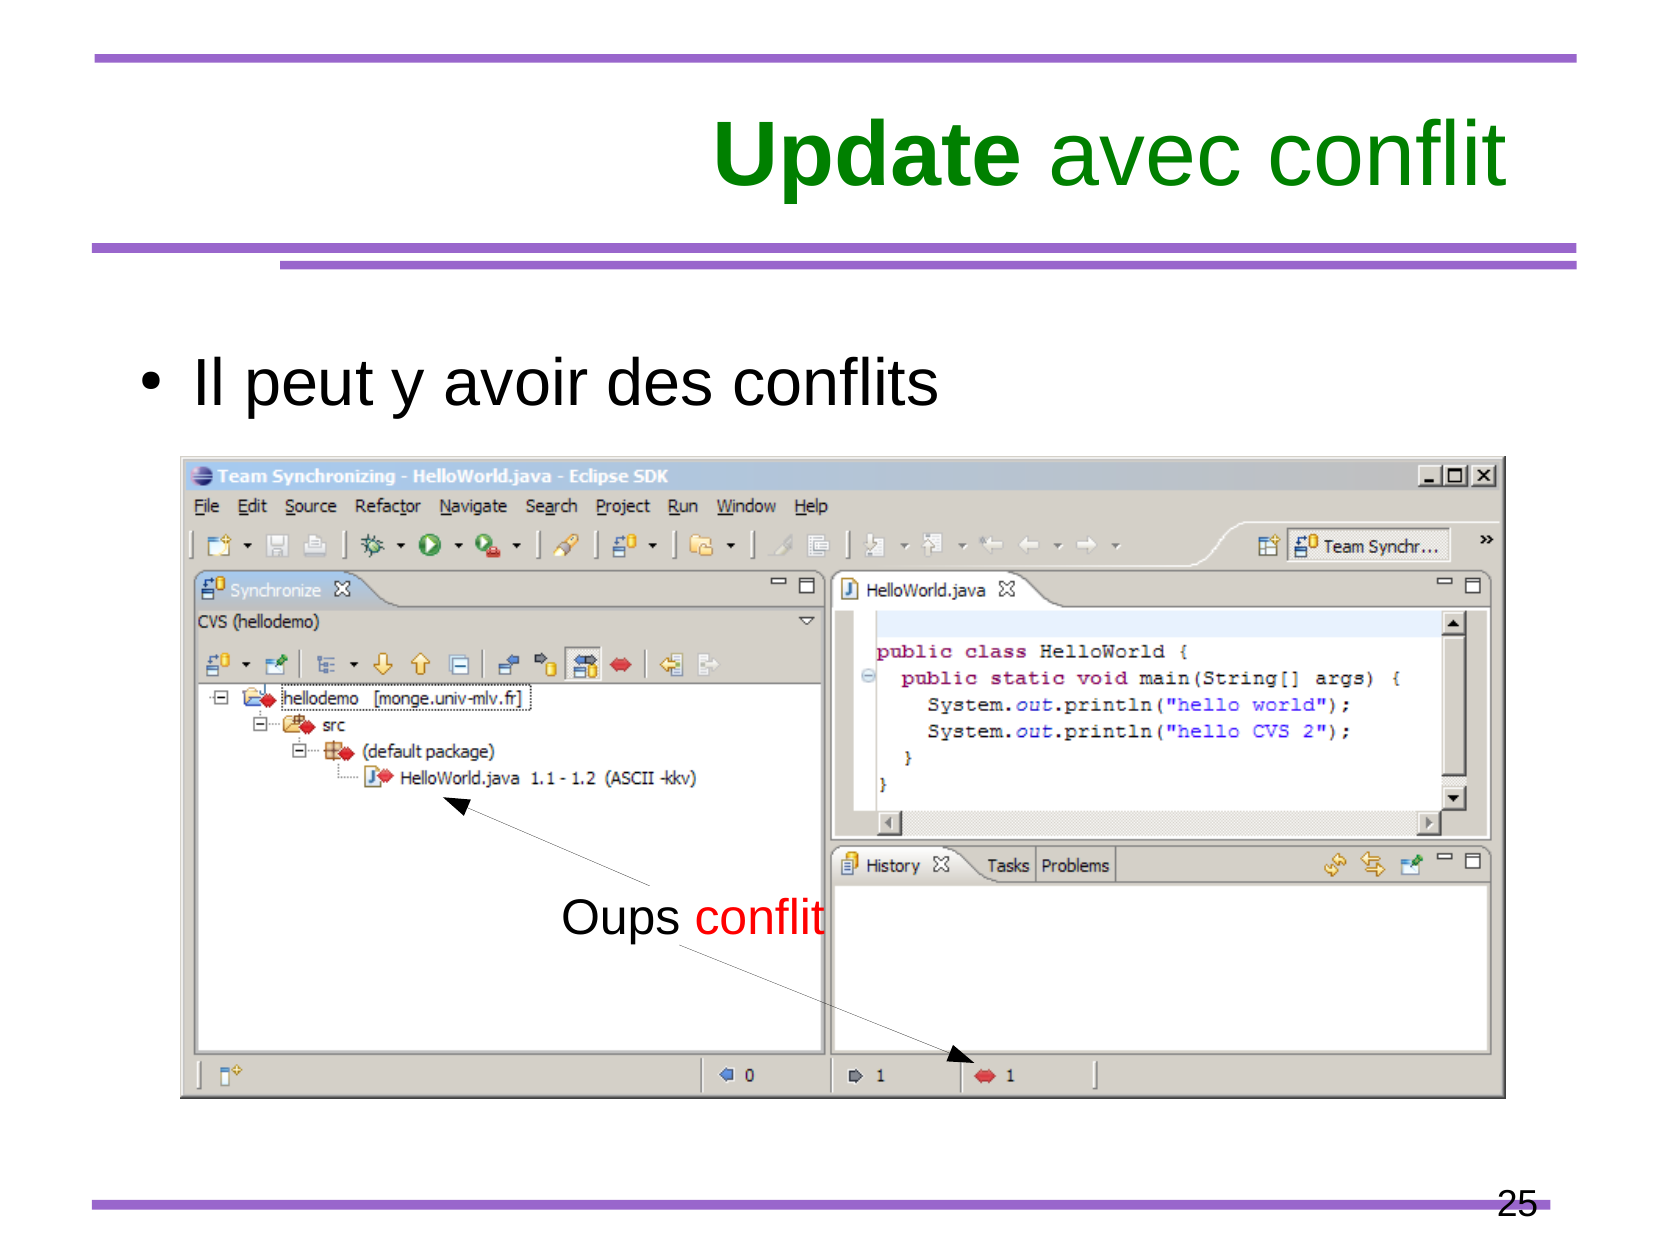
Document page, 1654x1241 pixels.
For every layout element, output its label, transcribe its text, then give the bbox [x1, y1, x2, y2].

list Il peut y avoir des conflits [121, 344, 1534, 420]
picture [180, 456, 1506, 1099]
text_box Oups conflit [561, 889, 975, 945]
title Update avec conflit [121, 49, 1534, 257]
